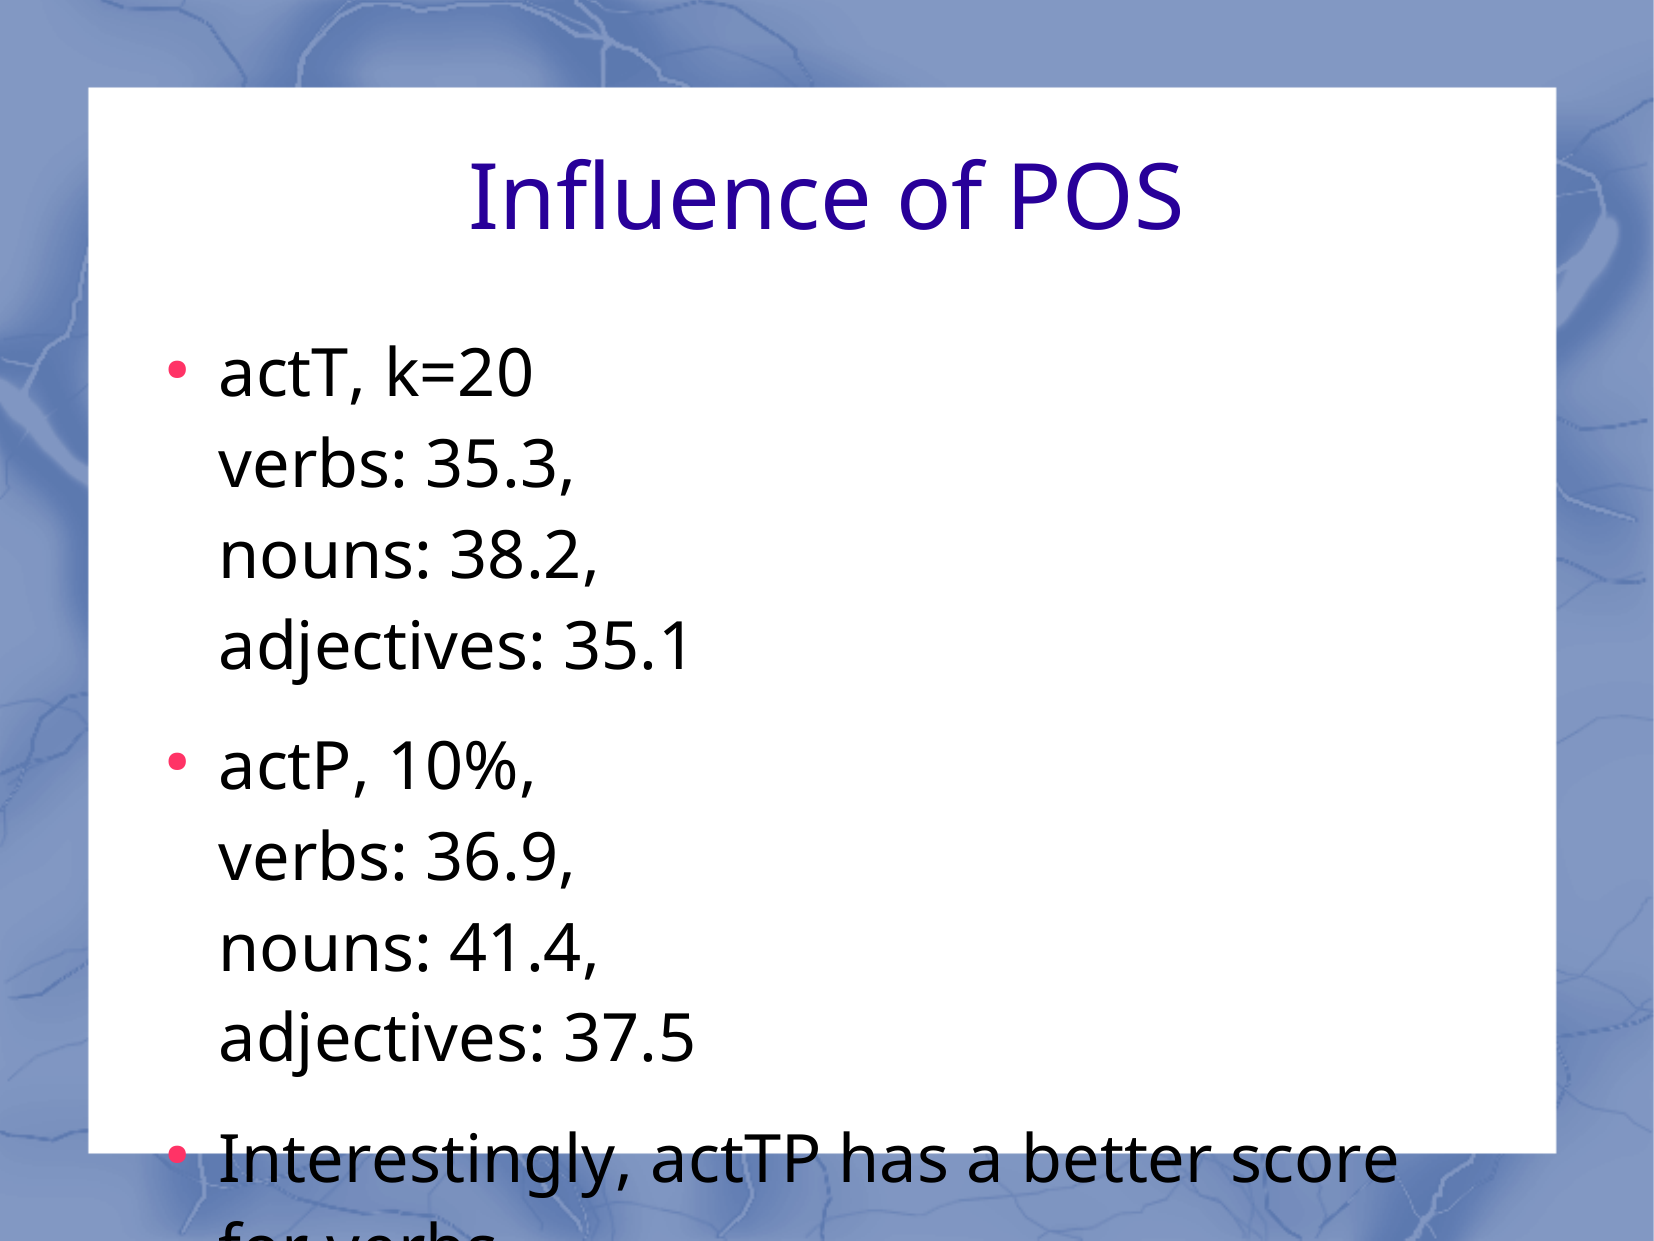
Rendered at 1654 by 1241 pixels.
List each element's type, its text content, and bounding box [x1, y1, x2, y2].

picture [0, 0, 1654, 1241]
title Influence of POS [118, 98, 1536, 291]
list actT, k=20 verbs: 35.3, nouns: 38.2, adjectives: 35.1 actP, 10%, verbs: 36.9, nouns: 41.4, adjectives: 37.5 Interestingly, actTP has a better score for verbs [147, 325, 1506, 1130]
